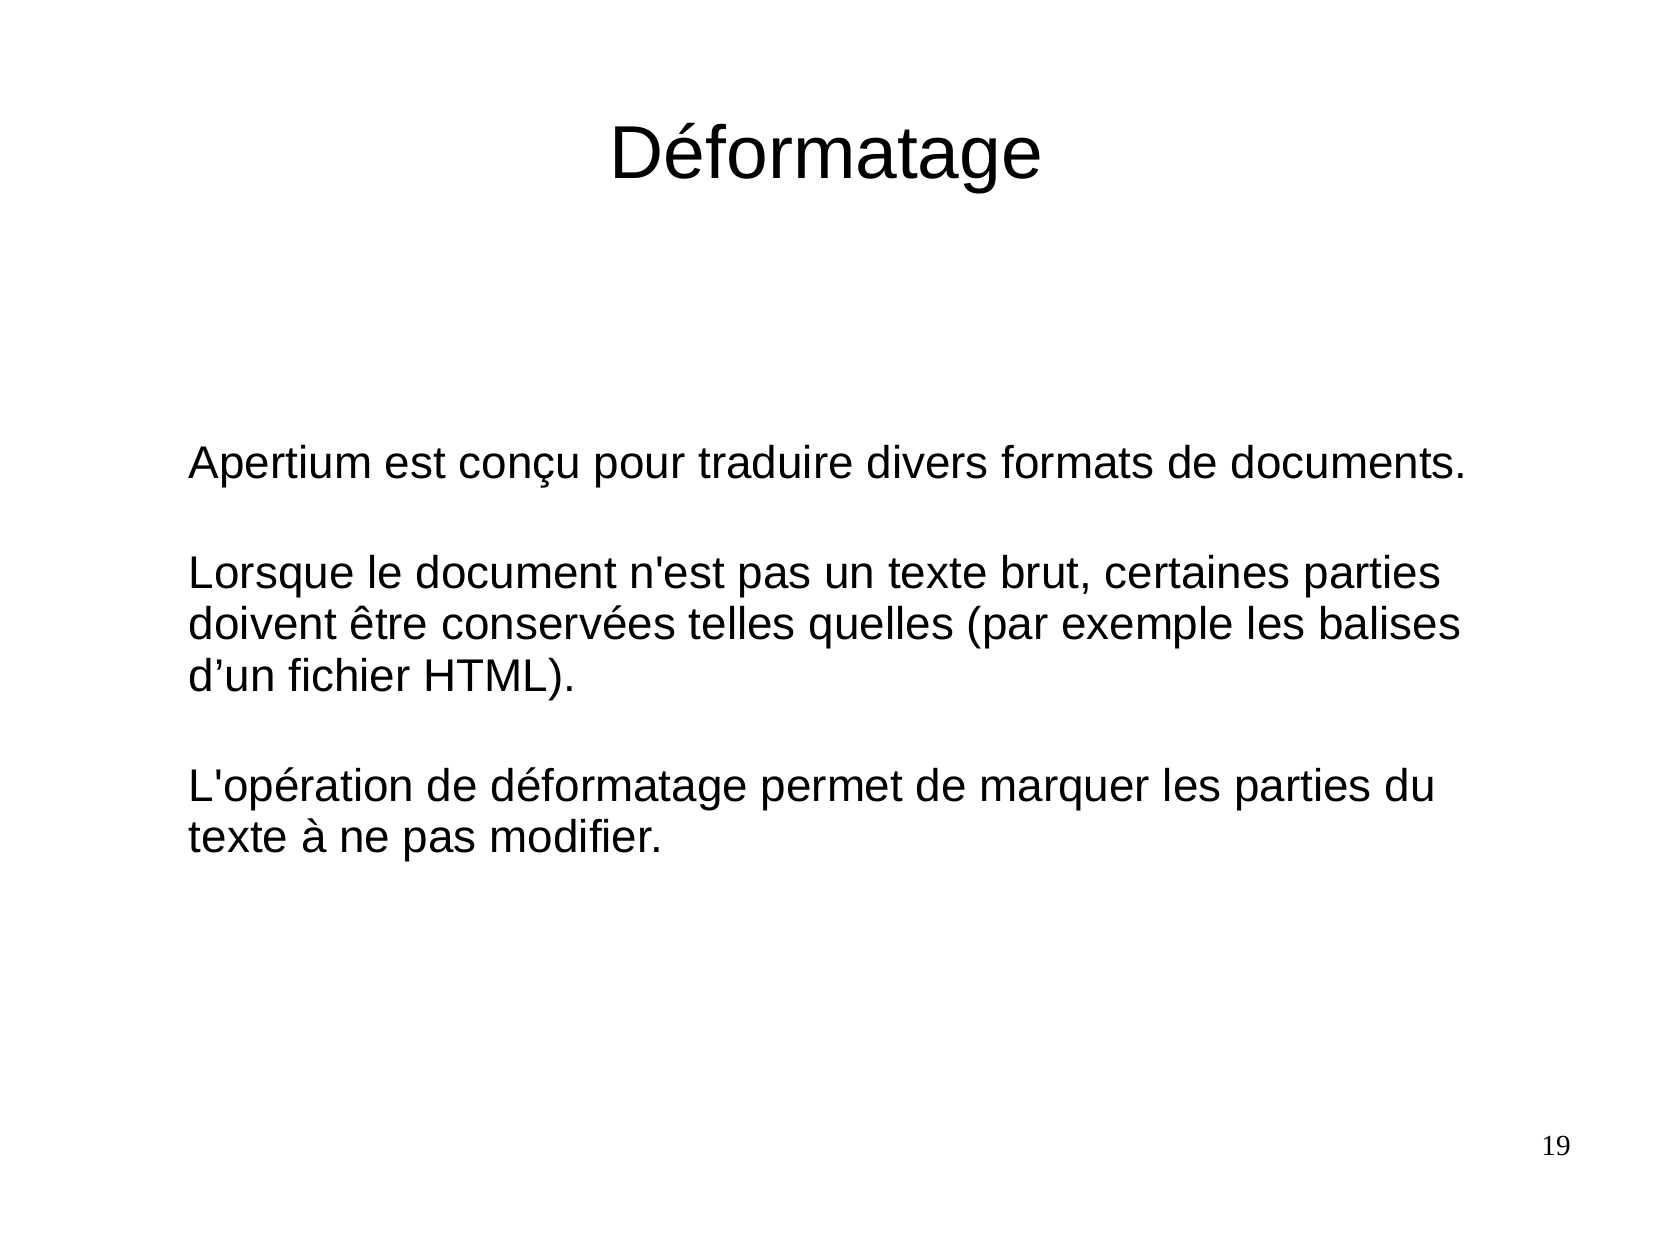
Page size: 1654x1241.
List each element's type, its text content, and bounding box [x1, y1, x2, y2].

title Déformatage [82, 49, 1571, 257]
subtitle Apertium est conçu pour traduire divers formats de documents. Lorsque le document n'est pas un texte brut, certaines parties doivent être conservées telles quelles (par exemple les balises d’un fichier HTML). L'opération de déformatage permet de marquer les parties du texte à ne pas modifier. [129, 290, 1560, 1010]
